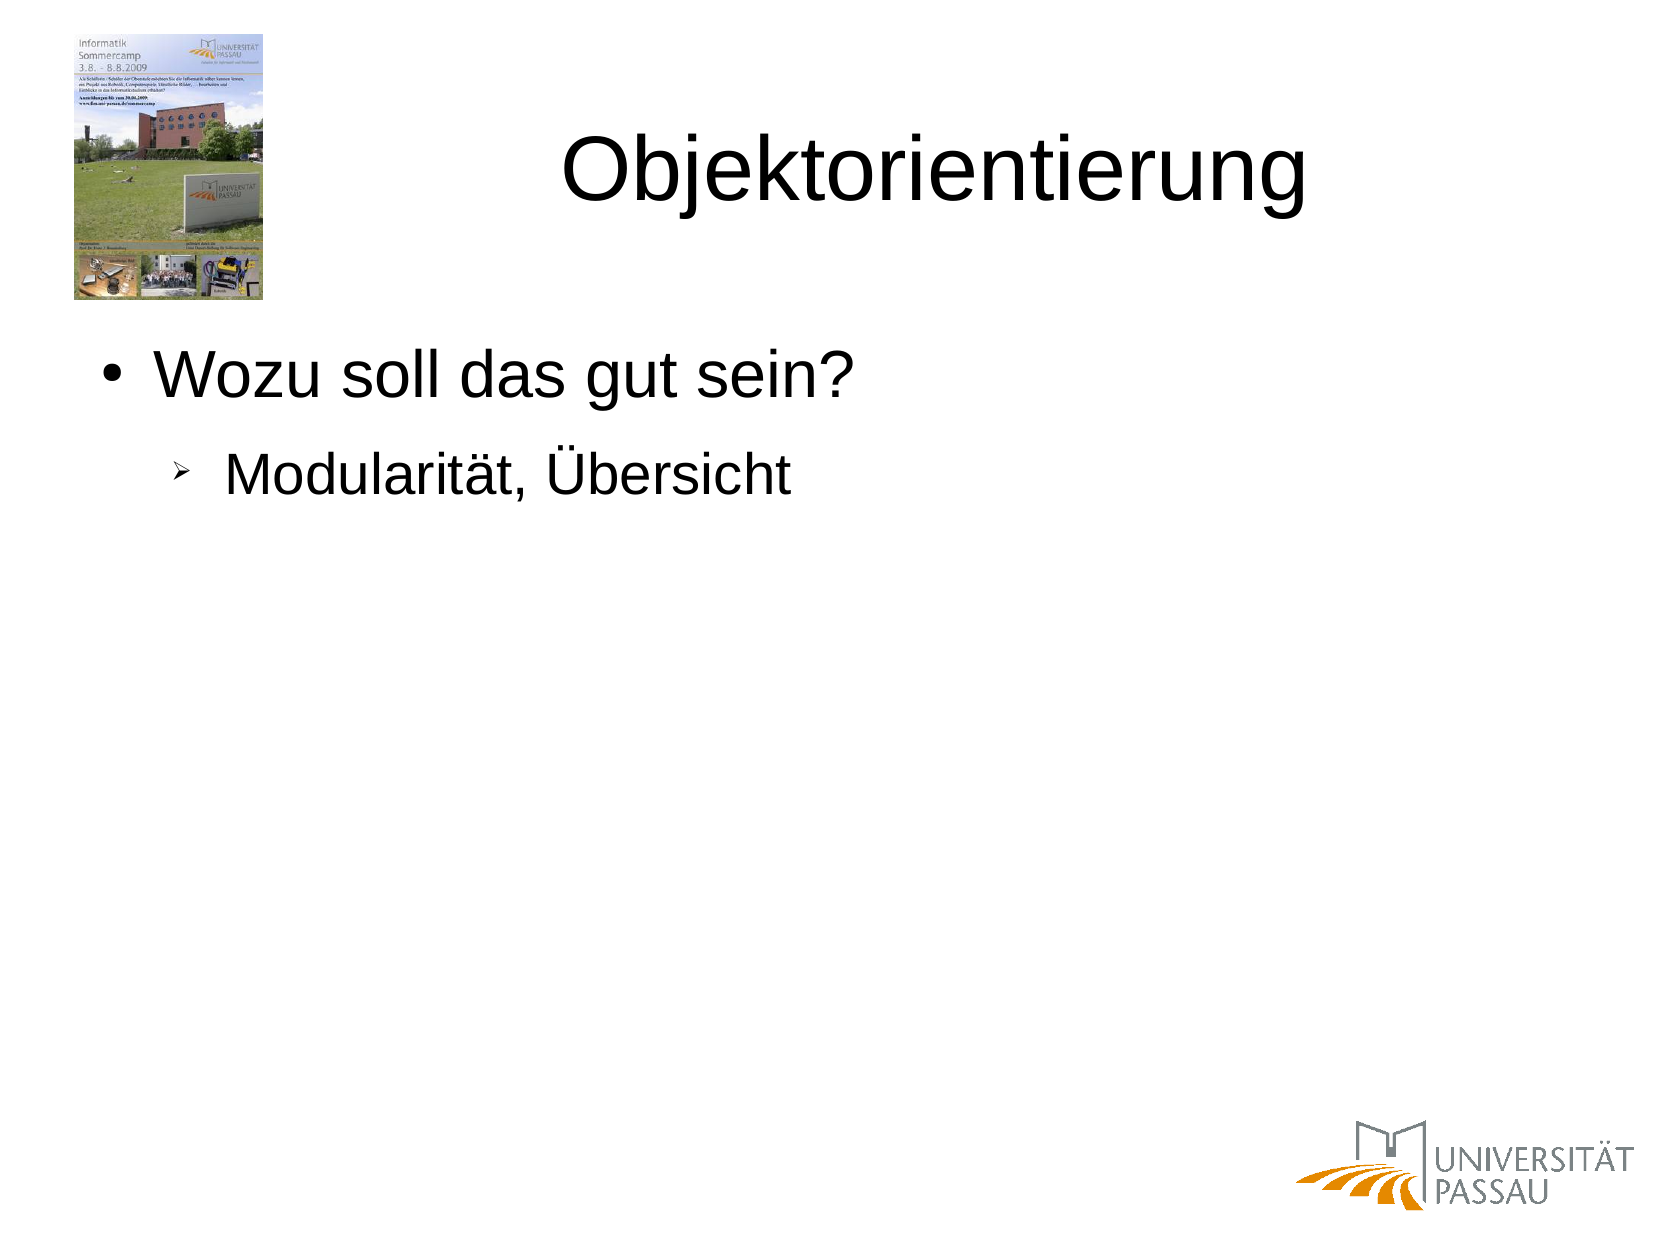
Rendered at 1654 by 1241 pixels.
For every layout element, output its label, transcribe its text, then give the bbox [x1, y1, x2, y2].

picture [1295, 1120, 1634, 1211]
picture [74, 34, 263, 300]
list Wozu soll das gut sein? Modularität, Übersicht [82, 337, 1571, 1157]
title Objektorientierung [300, 37, 1571, 301]
